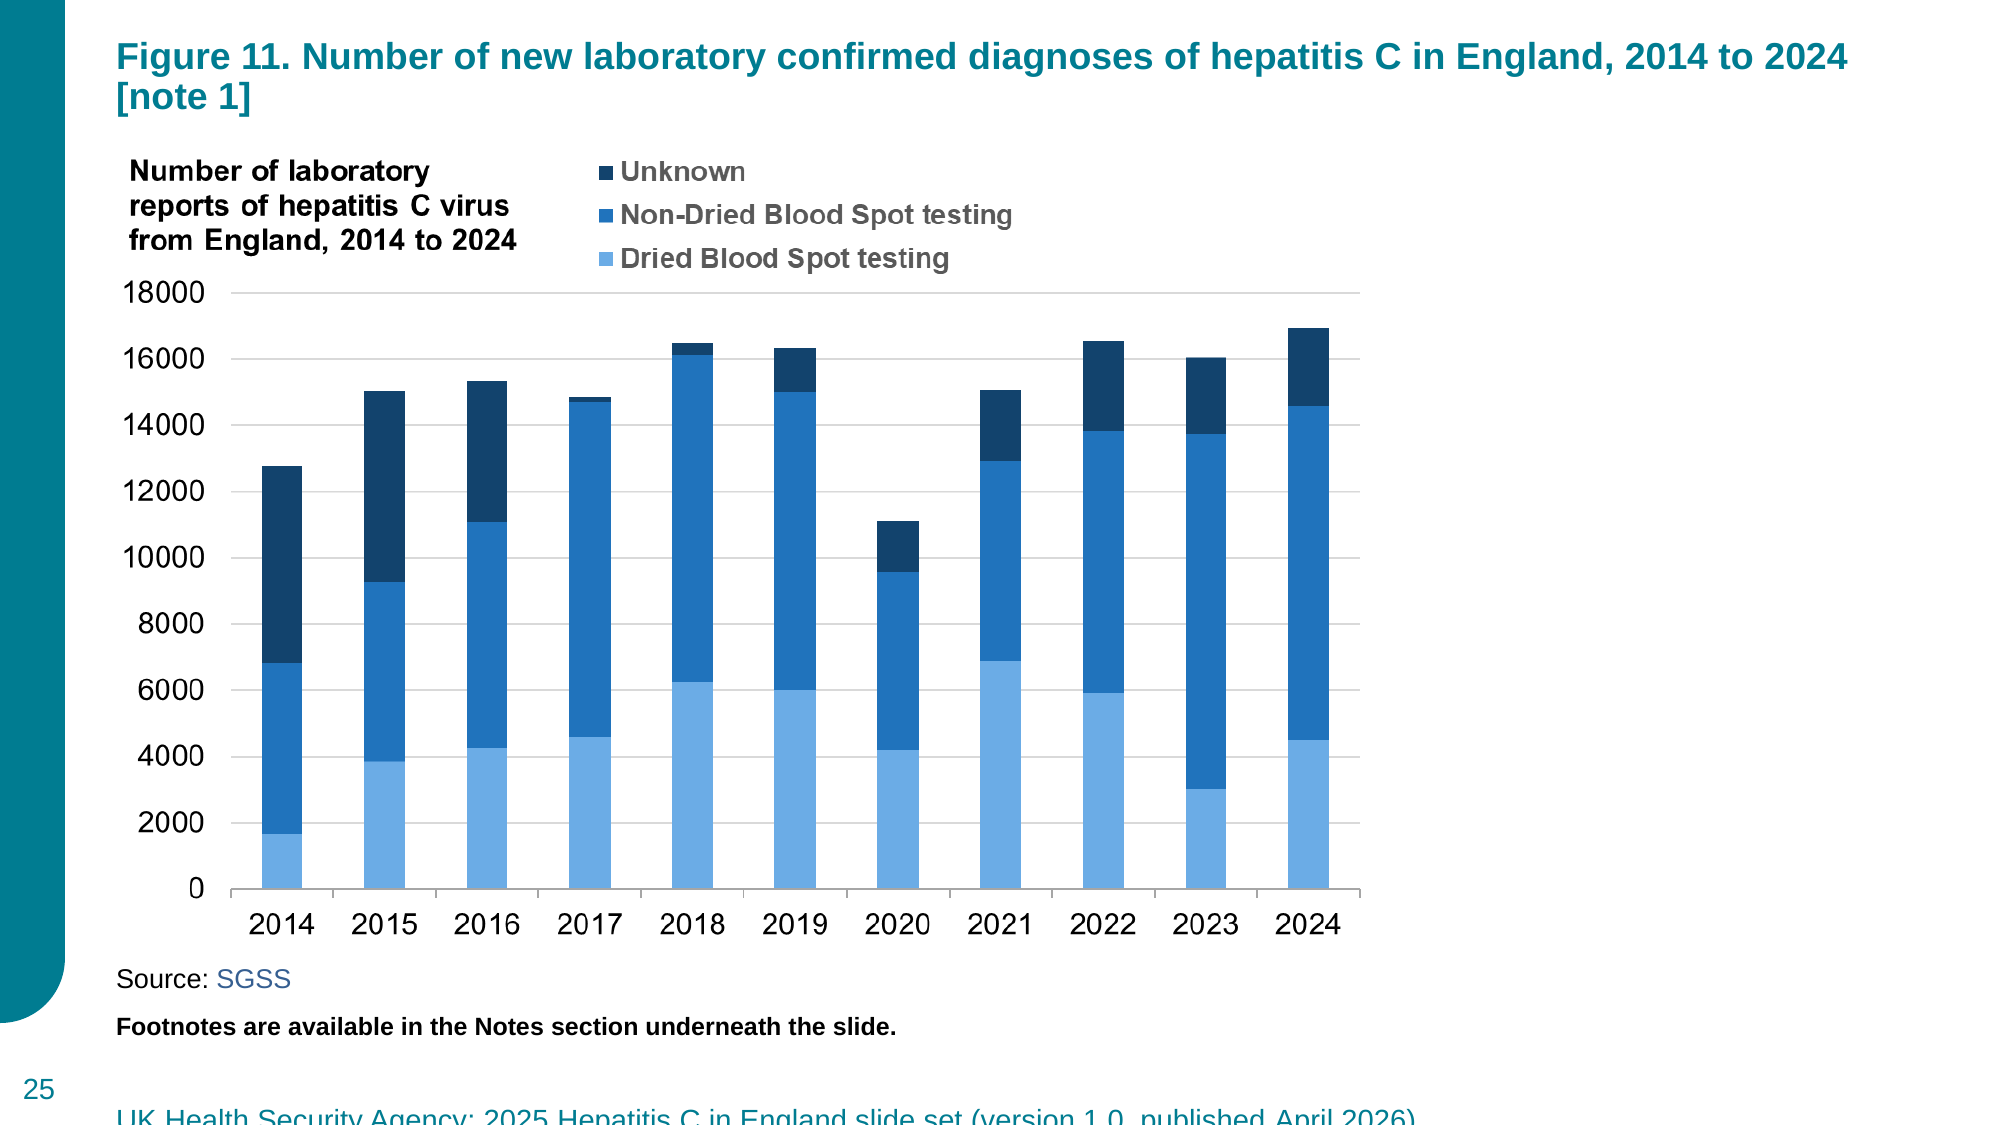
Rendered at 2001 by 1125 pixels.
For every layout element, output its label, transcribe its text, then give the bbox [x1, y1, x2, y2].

text_box Footnotes are available in the Notes section underneath the slide. [101, 1002, 1069, 1049]
title Figure 11. Number of new laboratory confirmed diagnoses of hepatitis C in England, 2014 to 2024 [note 1] [101, 29, 1926, 133]
text_box [7, 1058, 75, 1118]
text_box Source: SGSS [101, 959, 575, 1002]
picture [111, 142, 1403, 950]
text_box UK Health Security Agency: 2025 Hepatitis C in England slide set (version 1.0, published April 2026) [101, 1058, 1743, 1118]
